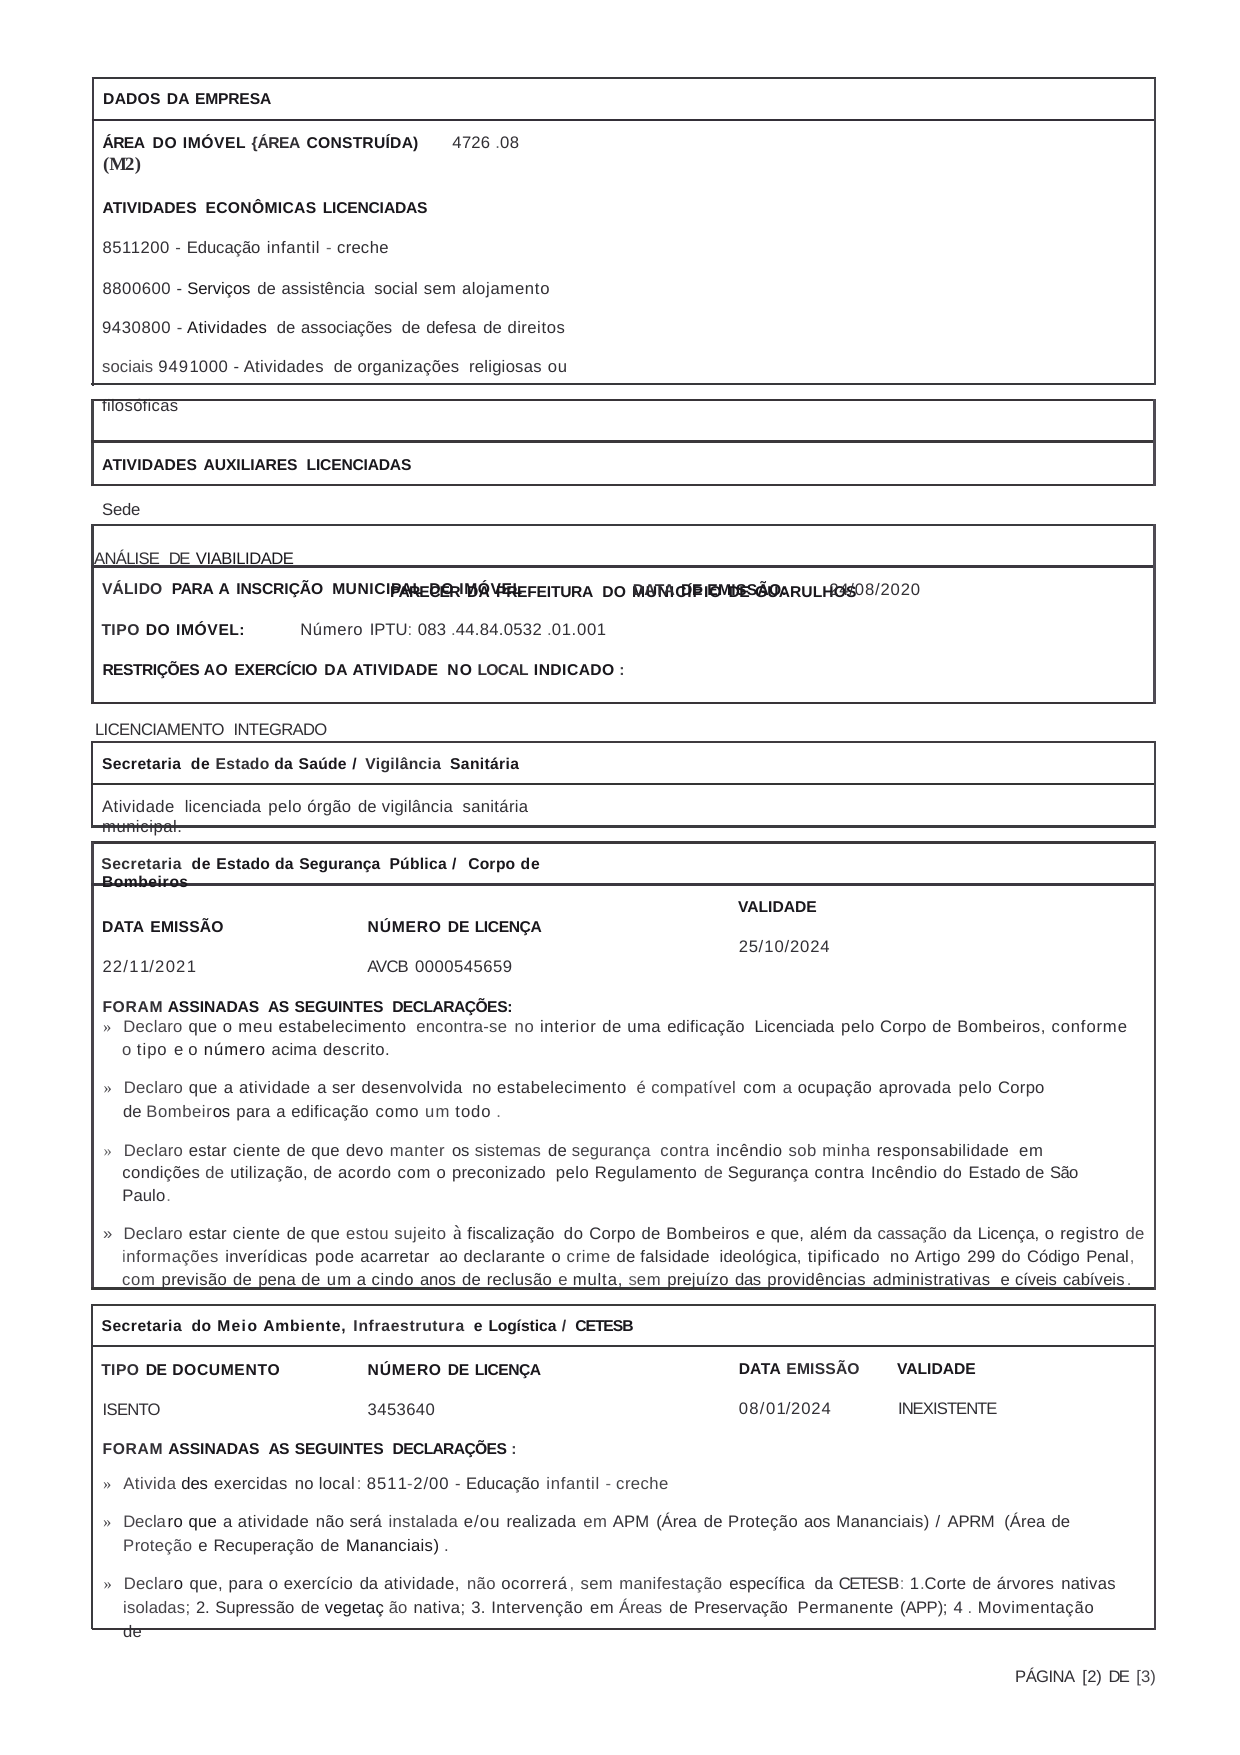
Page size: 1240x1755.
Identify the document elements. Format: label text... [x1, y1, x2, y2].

text_box INEXISTENTE [896, 1397, 1000, 1419]
text_box DATA EMISSÃO [736, 1358, 866, 1379]
text_box VALIDADE [895, 1358, 980, 1379]
text_box 25/10/2024 [736, 936, 835, 957]
text_box LICENCIAMENTO INTEGRADO Secretaria de Estado da Saúde / Vigilância Sanitária Atividade licenciada pelo órgão de vigilância sanitária municipal. [93, 718, 618, 817]
text_box Secretaria de Estado da Segurança Pública / Corpo de Bombeiros DATA EMISSÃO NÚMERO DE LICENÇA 22/11/2021 AVCB 0000545659 FORAM ASSINADAS AS SEGUINTES DECLARAÇÕES: [99, 853, 632, 996]
text_box » Ativida des exercidas no local: 8511-2/00 - Educação infantil - creche » Declaro que a atividade não será instalada e/ou realizada em APM (Área de Proteção aos Mananciais) / APRM (Área de Proteção e Recuperação de Mananciais) . » Declaro que, para o exercício da atividade, não ocorrerá, sem manifestação específica da CETESB: 1.Corte de árvores nativas isoladas; 2. Supressão de vegetaç ão nativa; 3. Intervenção em Áreas de Preservação Permanente (APP); 4 . Movimentação de [101, 1472, 1120, 1619]
text_box DADOS DA EMPRESA ÁREA DO IMÓVEL {ÁREA CONSTRUÍDA) 4726 .08 (M2) ATIVIDADES ECONÔMICAS LICENCIADAS 8511200 - Educação infantil - creche 8800600 - Serviços de assistência social sem alojamento 9430800 - Atividades de associações de defesa de direitos sociais 9491000 - Atividades de organizações religiosas ou filosóficas ATIVIDADES AUXILIARES LICENCIADAS Sede ANÁLISE DE VIABILIDADE PARECER DA PREFEITURA DO MUNICÍPIO DE GUARULHOS [92, 88, 861, 556]
text_box DATA DE EMISSÃO: 24/08/2020 [630, 578, 925, 600]
text_box 08/01/2024 [736, 1398, 834, 1419]
text_box » Declaro que o meu estabelecimento encontra-se no interior de uma edificação Licenciada pelo Corpo de Bombeiros, conforme o tipo e o número acima descrito. » Declaro que a atividade a ser desenvolvida no estabelecimento é compatível com a ocupação aprovada pelo Corpo de Bombeiros para a edificação como um todo . » Declaro estar ciente de que devo manter os sistemas de segurança contra incêndio sob minha responsabilidade em condições de utilização, de acordo com o preconizado pelo Regulamento de Segurança contra Incêndio do Estado de São Paulo. » Declaro estar ciente de que estou sujeito à fiscalização do Corpo de Bombeiros e que, além da cassação da Licença, o registro de informações inverídicas pode acarretar ao declarante o crime de falsidade ideológica, tipificado no Artigo 299 do Código Penal, com previsão de pena de um a cindo anos de reclusão e multa, sem prejuízo das providências administrativas e cíveis cabíveis. [101, 1012, 1149, 1265]
text_box PÁGINA [2) DE [3) [1013, 1665, 1158, 1687]
text_box Secretaria do Meio Ambiente, Infraestrutura e Logística / CETESB TIPO DE DOCUMENTO NÚMERO DE LICENÇA ISENTO 3453640 FORAM ASSINADAS AS SEGUINTES DECLARAÇÕES : [99, 1315, 634, 1457]
text_box VÁLIDO PARA A INSCRIÇÃO MUNICIPAL DO IMÓVEL TIPO DO IMÓVEL: Número IPTU: 083 .44.84.0532 .01.001 RESTRIÇÕES AO EXERCÍCIO DA ATIVIDADE NO LOCAL INDICADO : [99, 578, 629, 678]
text_box VALIDADE [736, 897, 822, 917]
